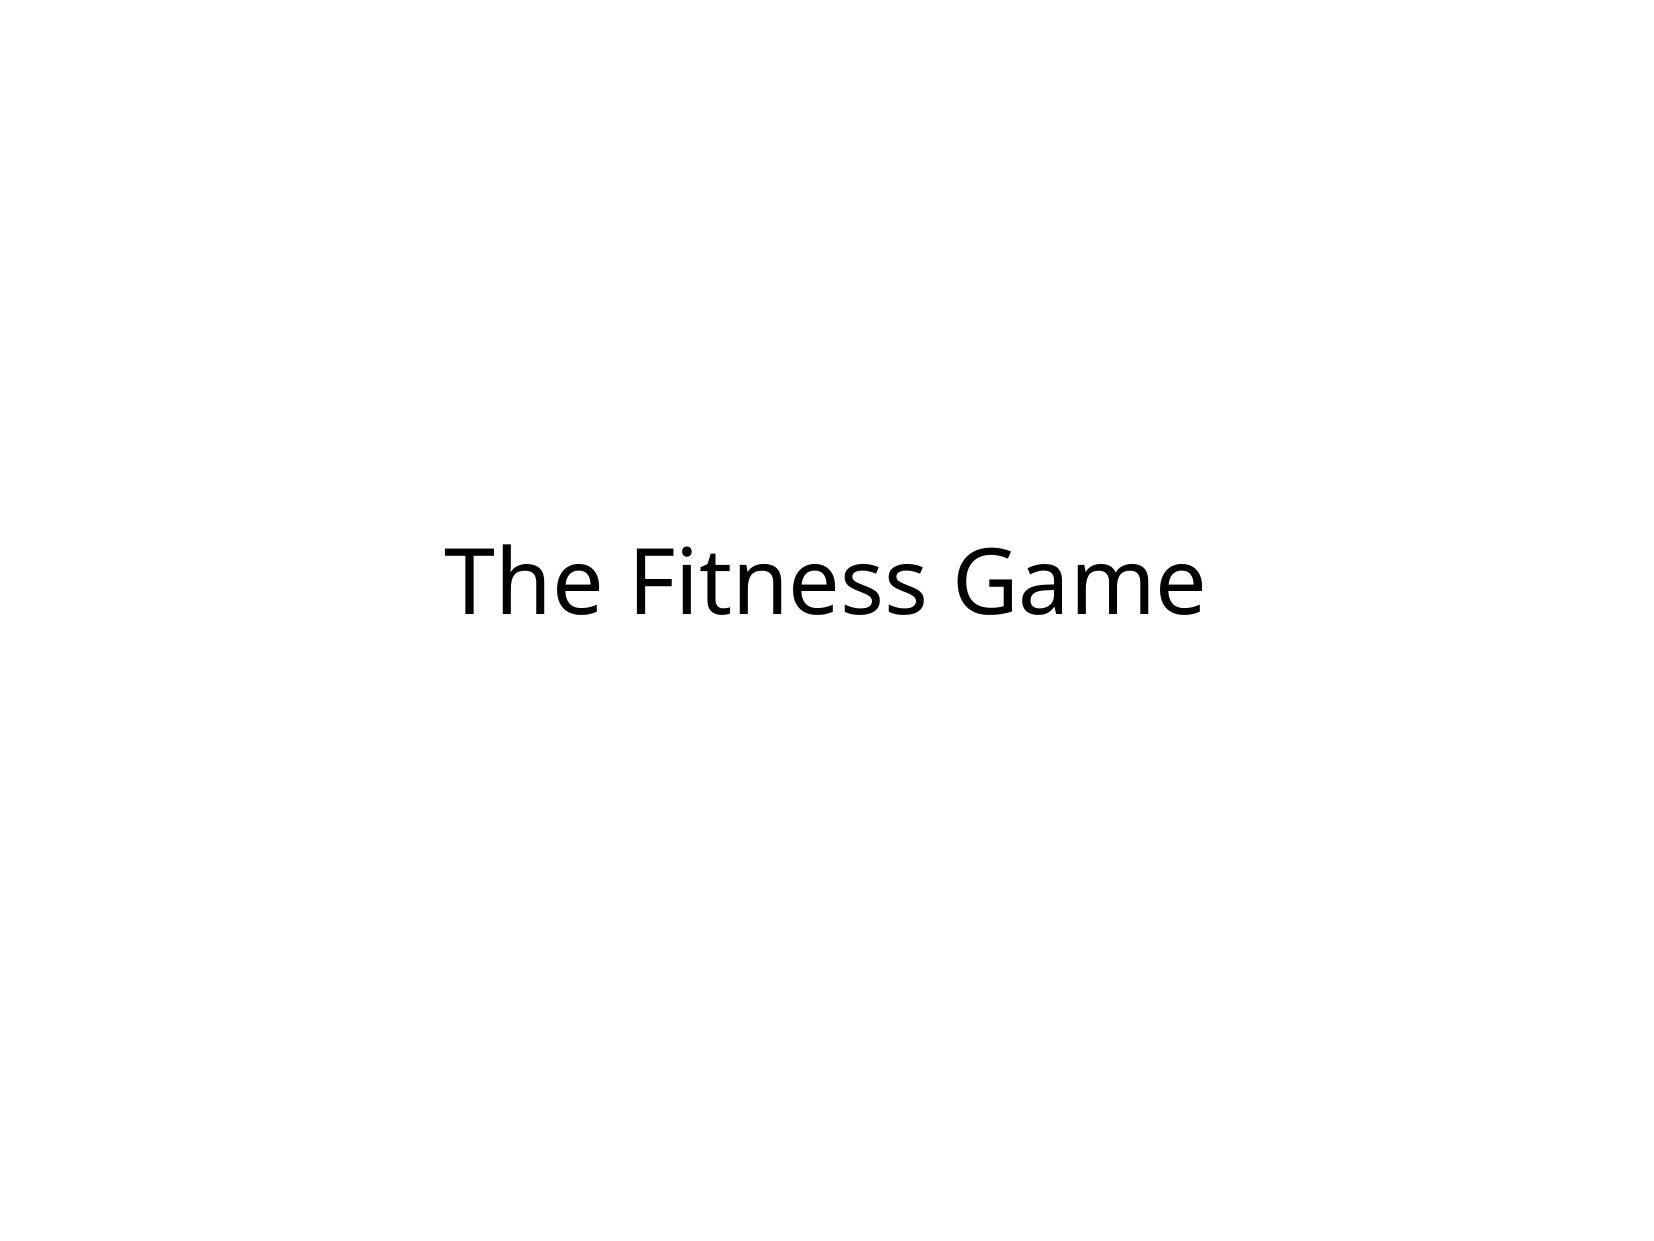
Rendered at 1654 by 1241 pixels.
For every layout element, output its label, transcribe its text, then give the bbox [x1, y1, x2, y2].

subtitle The Fitness Game [82, 49, 1571, 1109]
